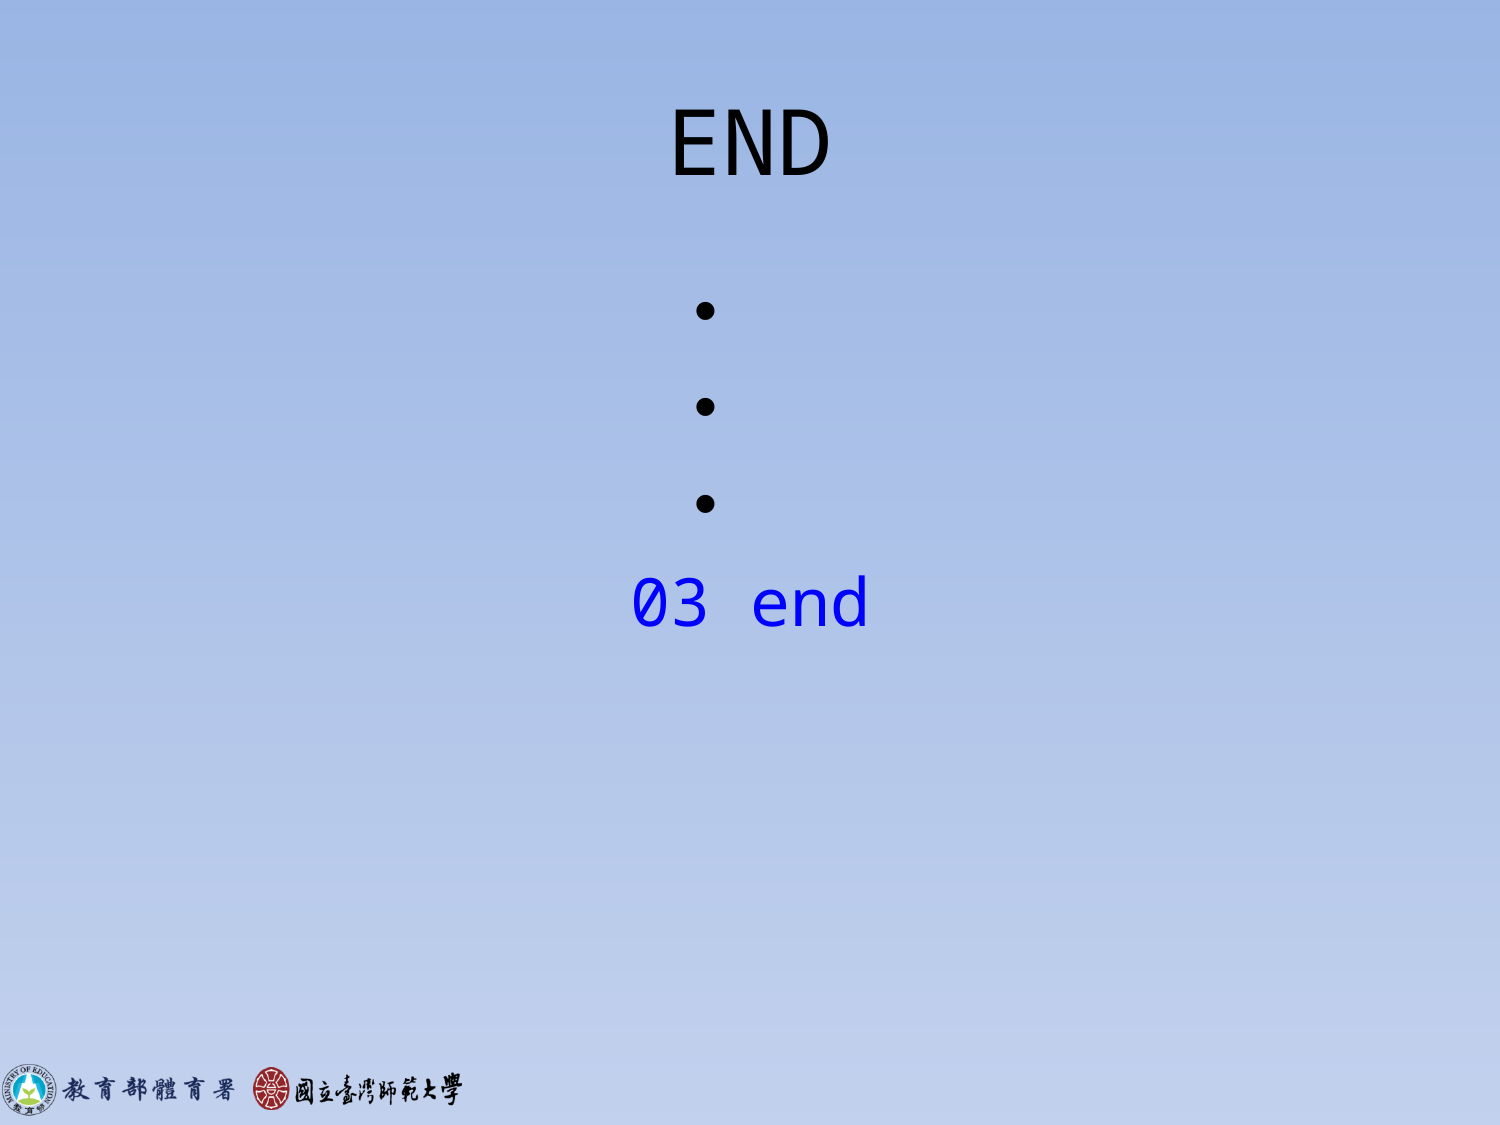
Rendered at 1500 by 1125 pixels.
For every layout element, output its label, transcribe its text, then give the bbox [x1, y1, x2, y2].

title END [75, 45, 1426, 233]
list 03 end [75, 262, 1426, 1005]
